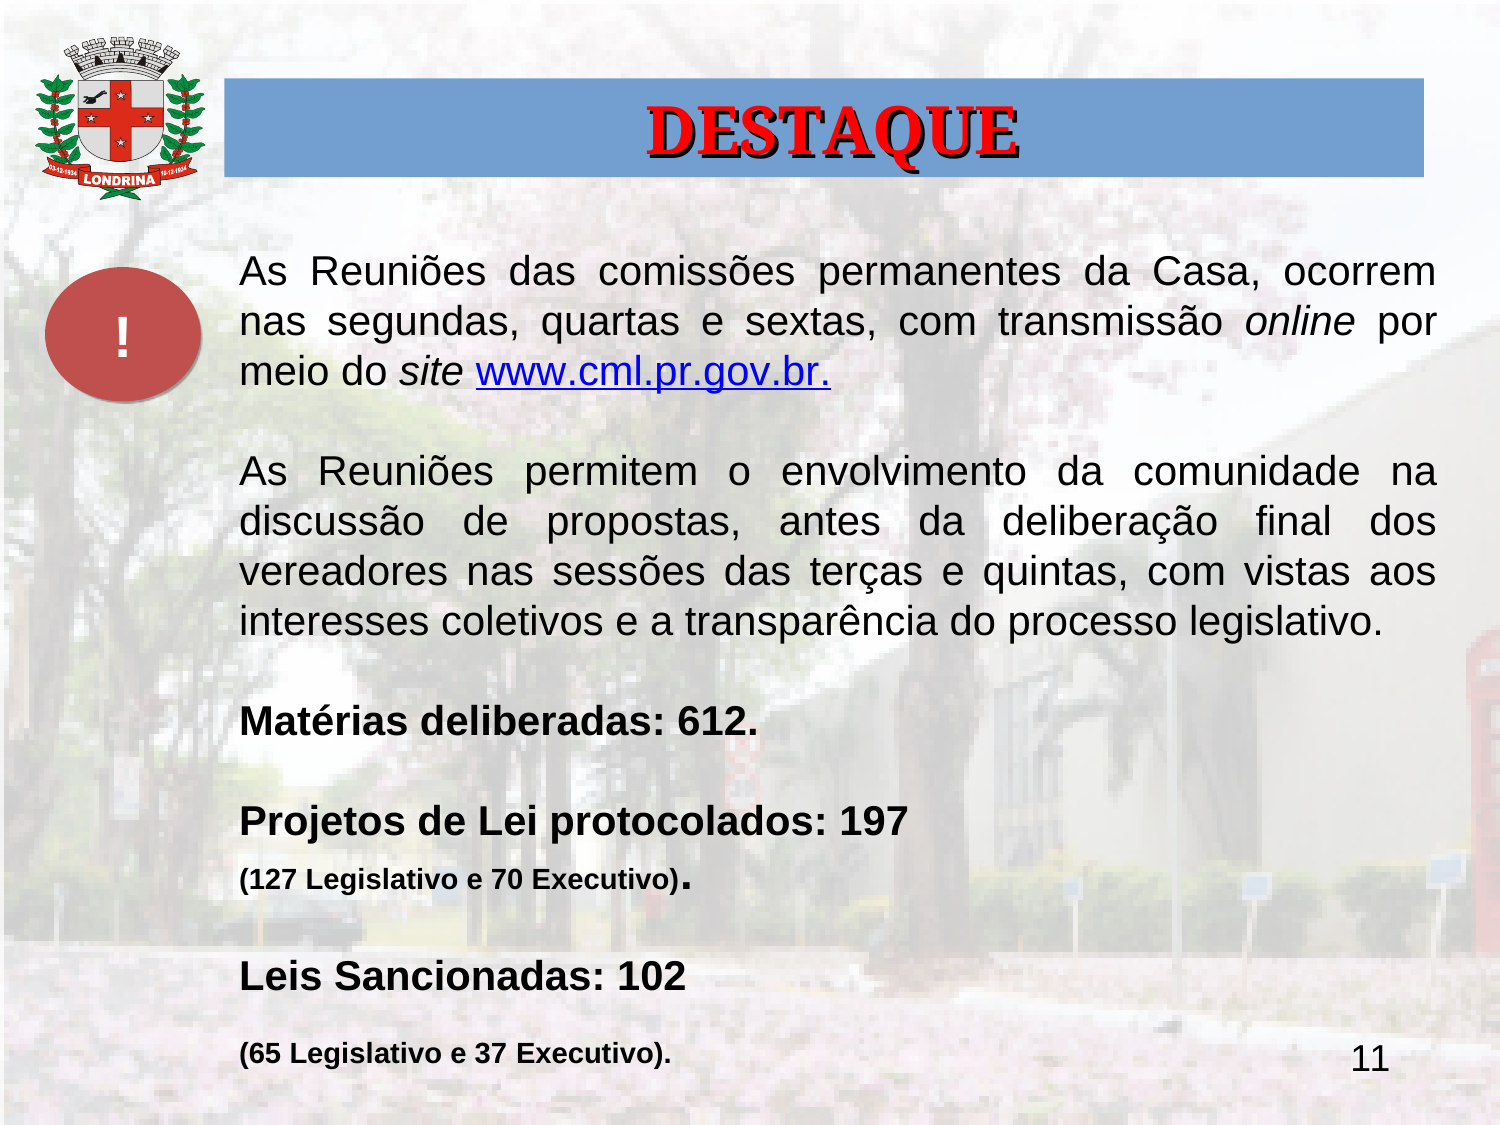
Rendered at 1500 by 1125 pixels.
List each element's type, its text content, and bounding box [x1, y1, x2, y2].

text_box ! [45, 267, 201, 402]
picture [35, 36, 206, 201]
text_box DESTAQUE [224, 78, 1424, 178]
text_box As Reuniões das comissões permanentes da Casa, ocorrem nas segundas, quartas e sextas, com transmissão online por meio do site www.cml.pr.gov.br. As Reuniões permitem o envolvimento da comunidade na discussão de propostas, antes da deliberação final dos vereadores nas sessões das terças e quintas, com vistas aos interesses coletivos e a transparência do processo legislativo. Matérias deliberadas: 612. Projetos de Lei protocolados: 197 (127 Legislativo e 70 Executivo). Leis Sancionadas: 102 (65 Legislativo e 37 Executivo). [224, 236, 1453, 965]
text_box <número> [1335, 1027, 1500, 1098]
